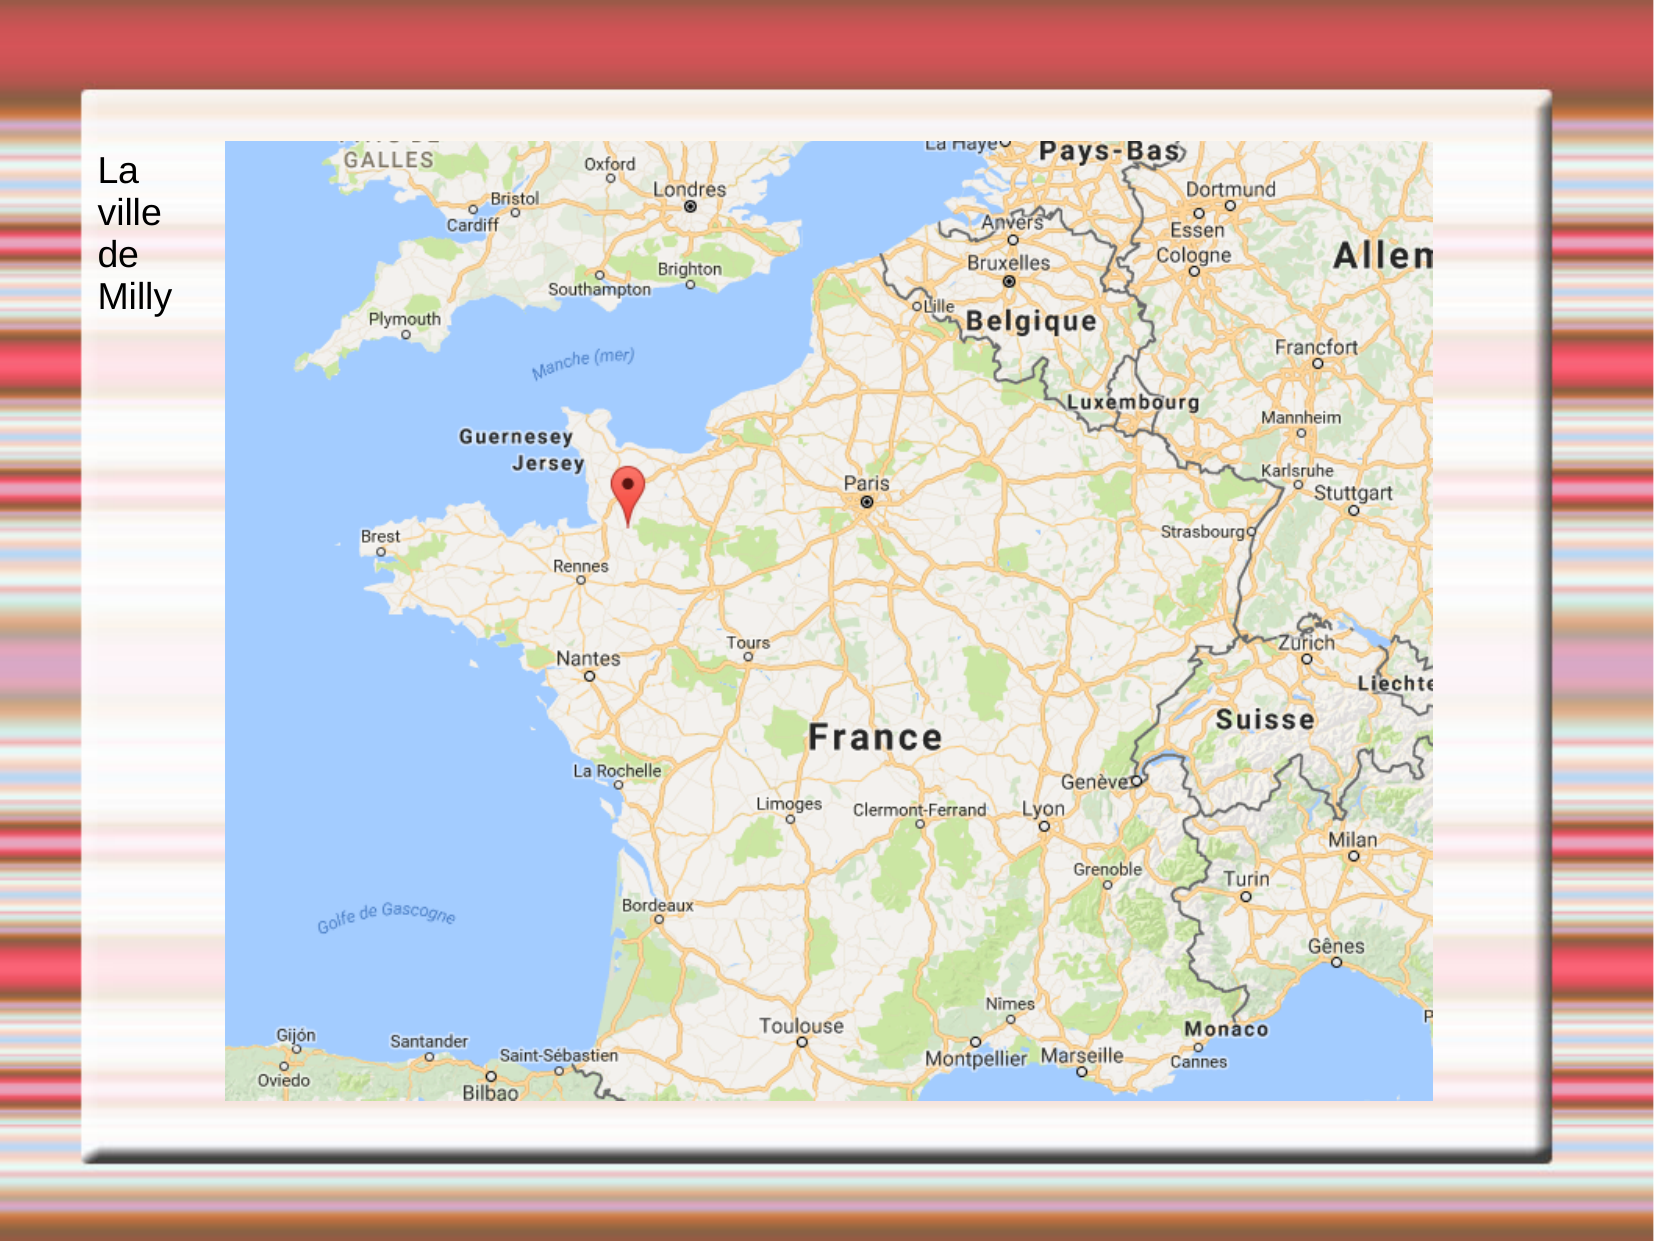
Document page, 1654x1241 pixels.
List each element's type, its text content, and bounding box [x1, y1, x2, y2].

text_box La ville de Milly [82, 141, 226, 325]
picture [0, 0, 1654, 1241]
